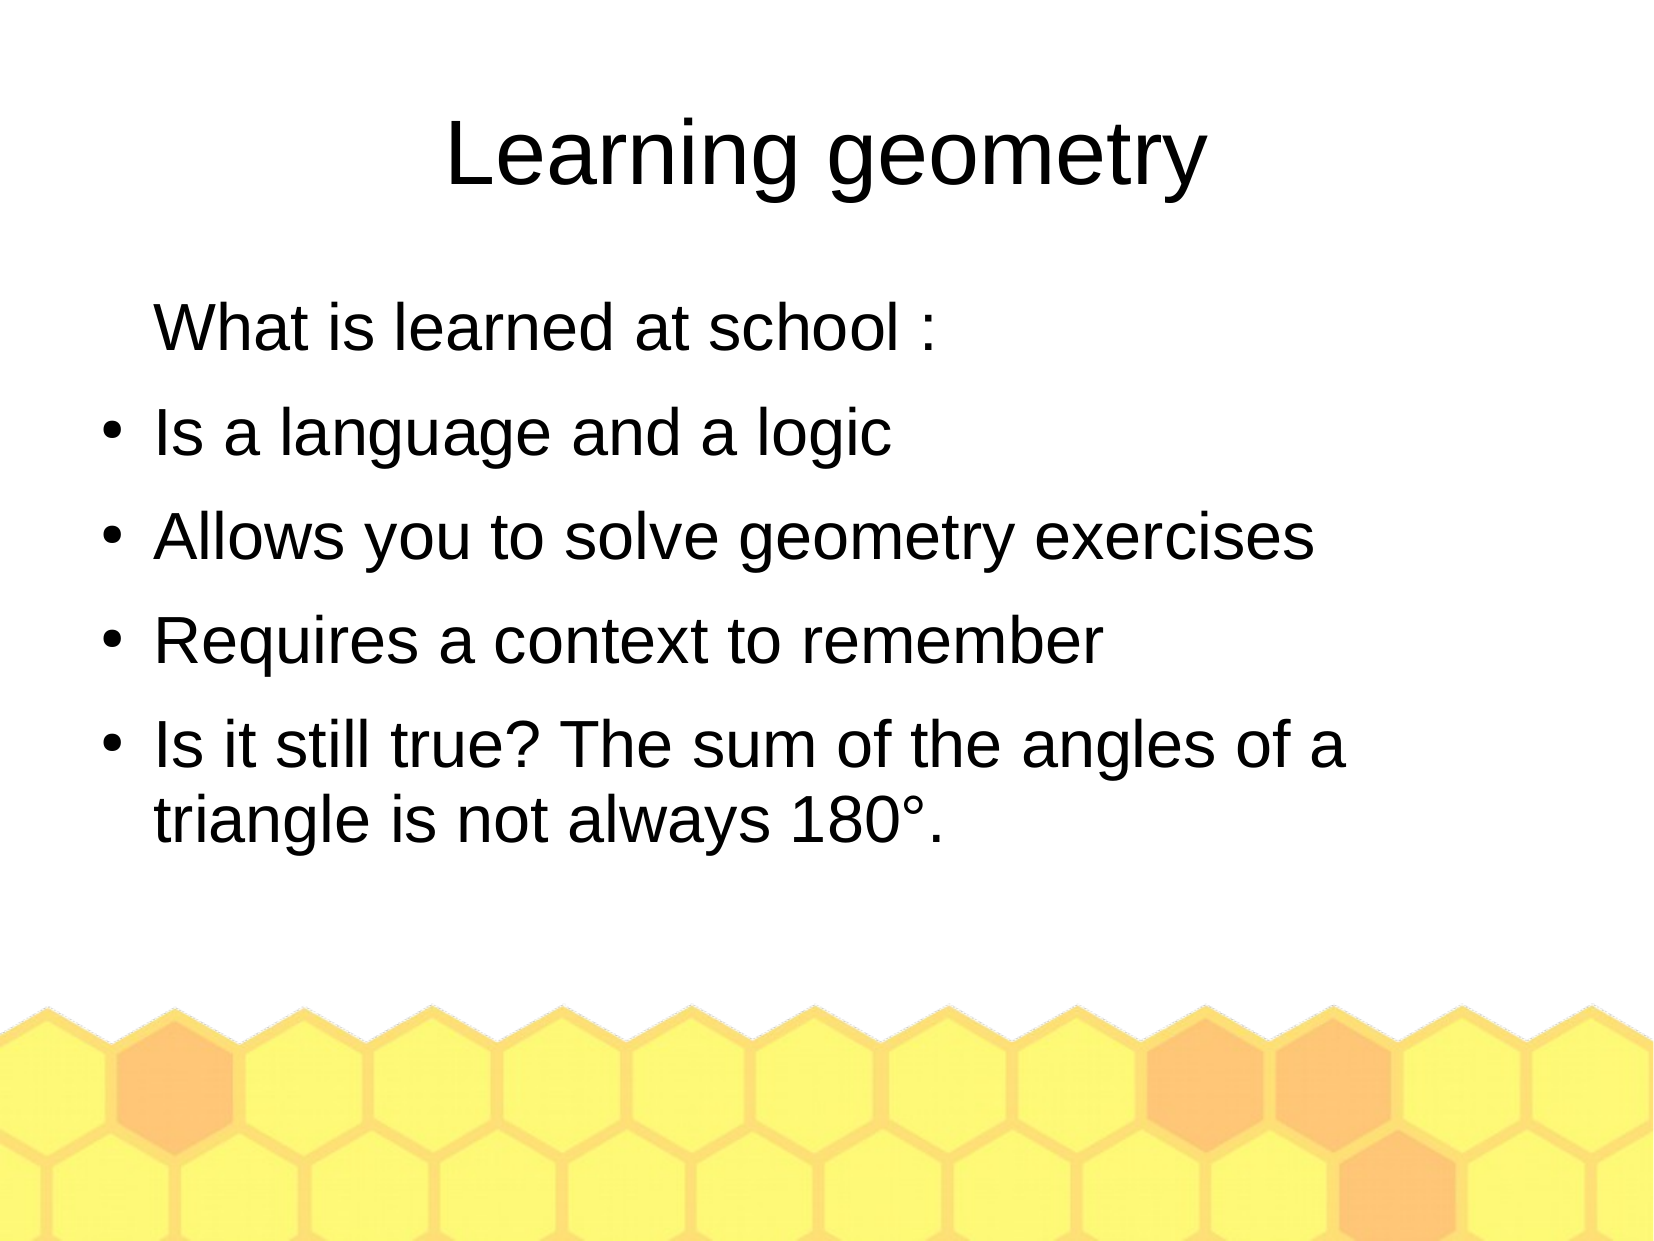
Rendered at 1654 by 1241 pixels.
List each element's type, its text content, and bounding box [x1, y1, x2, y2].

title Learning geometry [82, 49, 1571, 257]
list What is learned at school : Is a language and a logic Allows you to solve geometry exercises Requires a context to remember Is it still true? The sum of the angles of a triangle is not always 180°. [82, 290, 1571, 1010]
picture [0, 1001, 1654, 1241]
